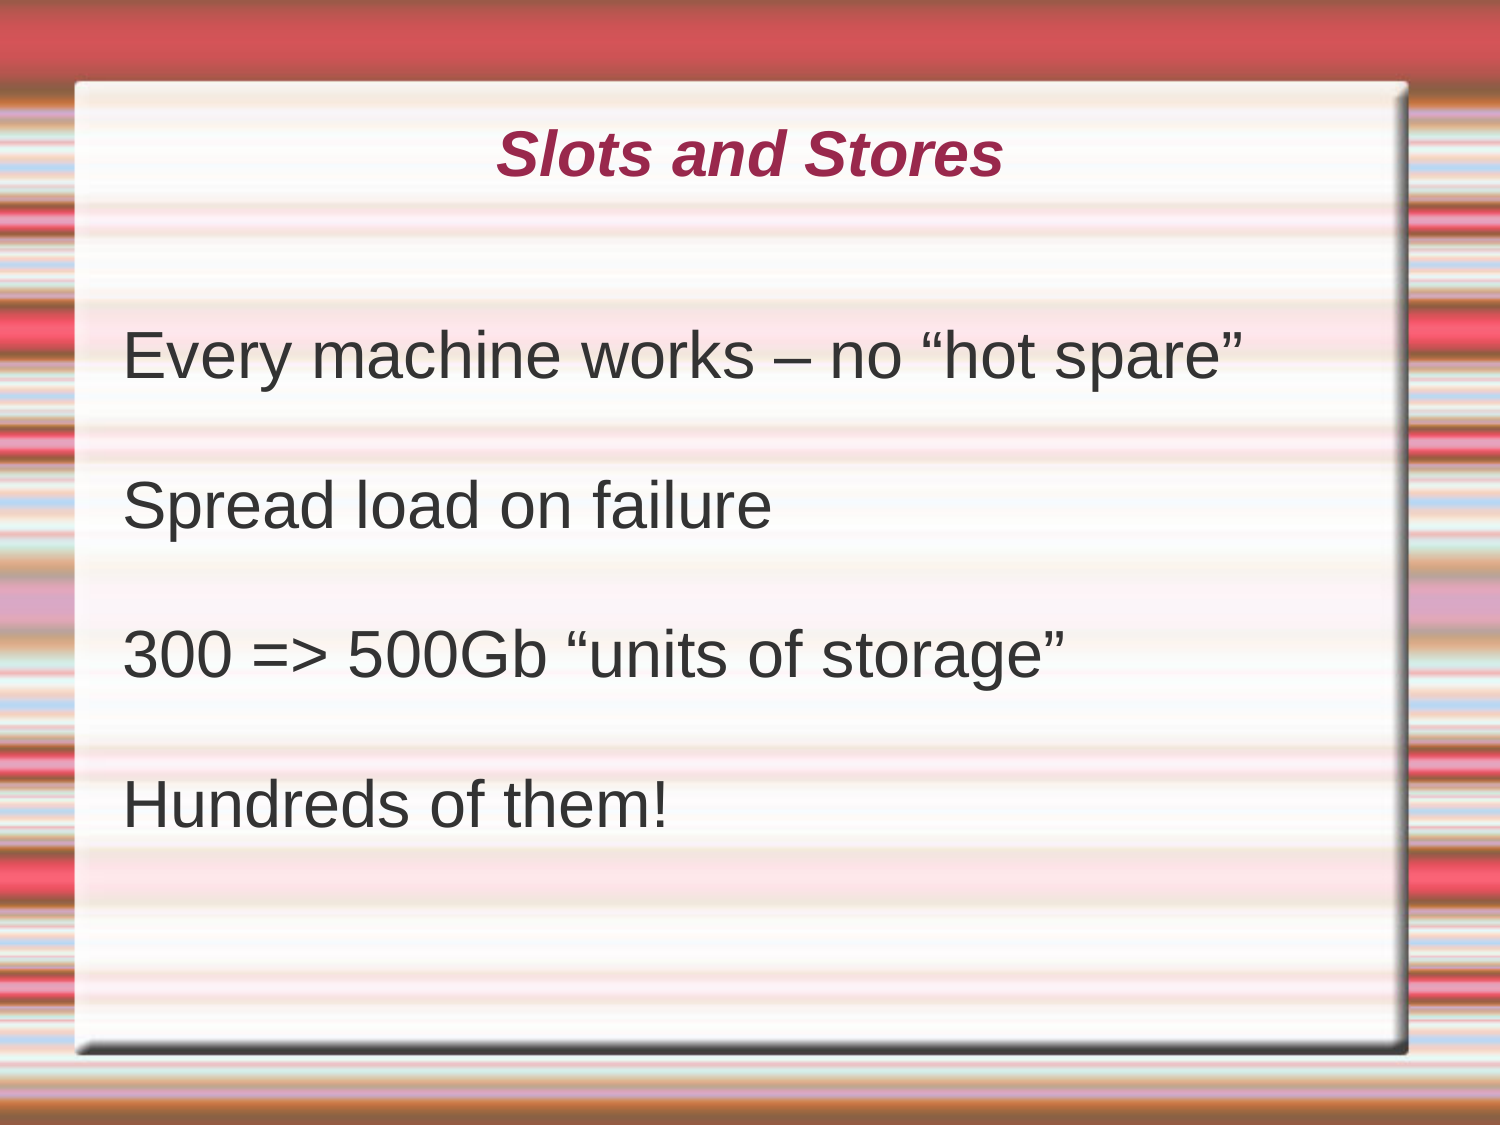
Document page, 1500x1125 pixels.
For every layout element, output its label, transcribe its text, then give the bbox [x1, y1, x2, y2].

picture [0, 0, 1500, 1125]
list Every machine works – no “hot spare” Spread load on failure 300 => 500Gb “units of storage” Hundreds of them! [122, 318, 1376, 1046]
title Slots and Stores [110, 104, 1392, 292]
